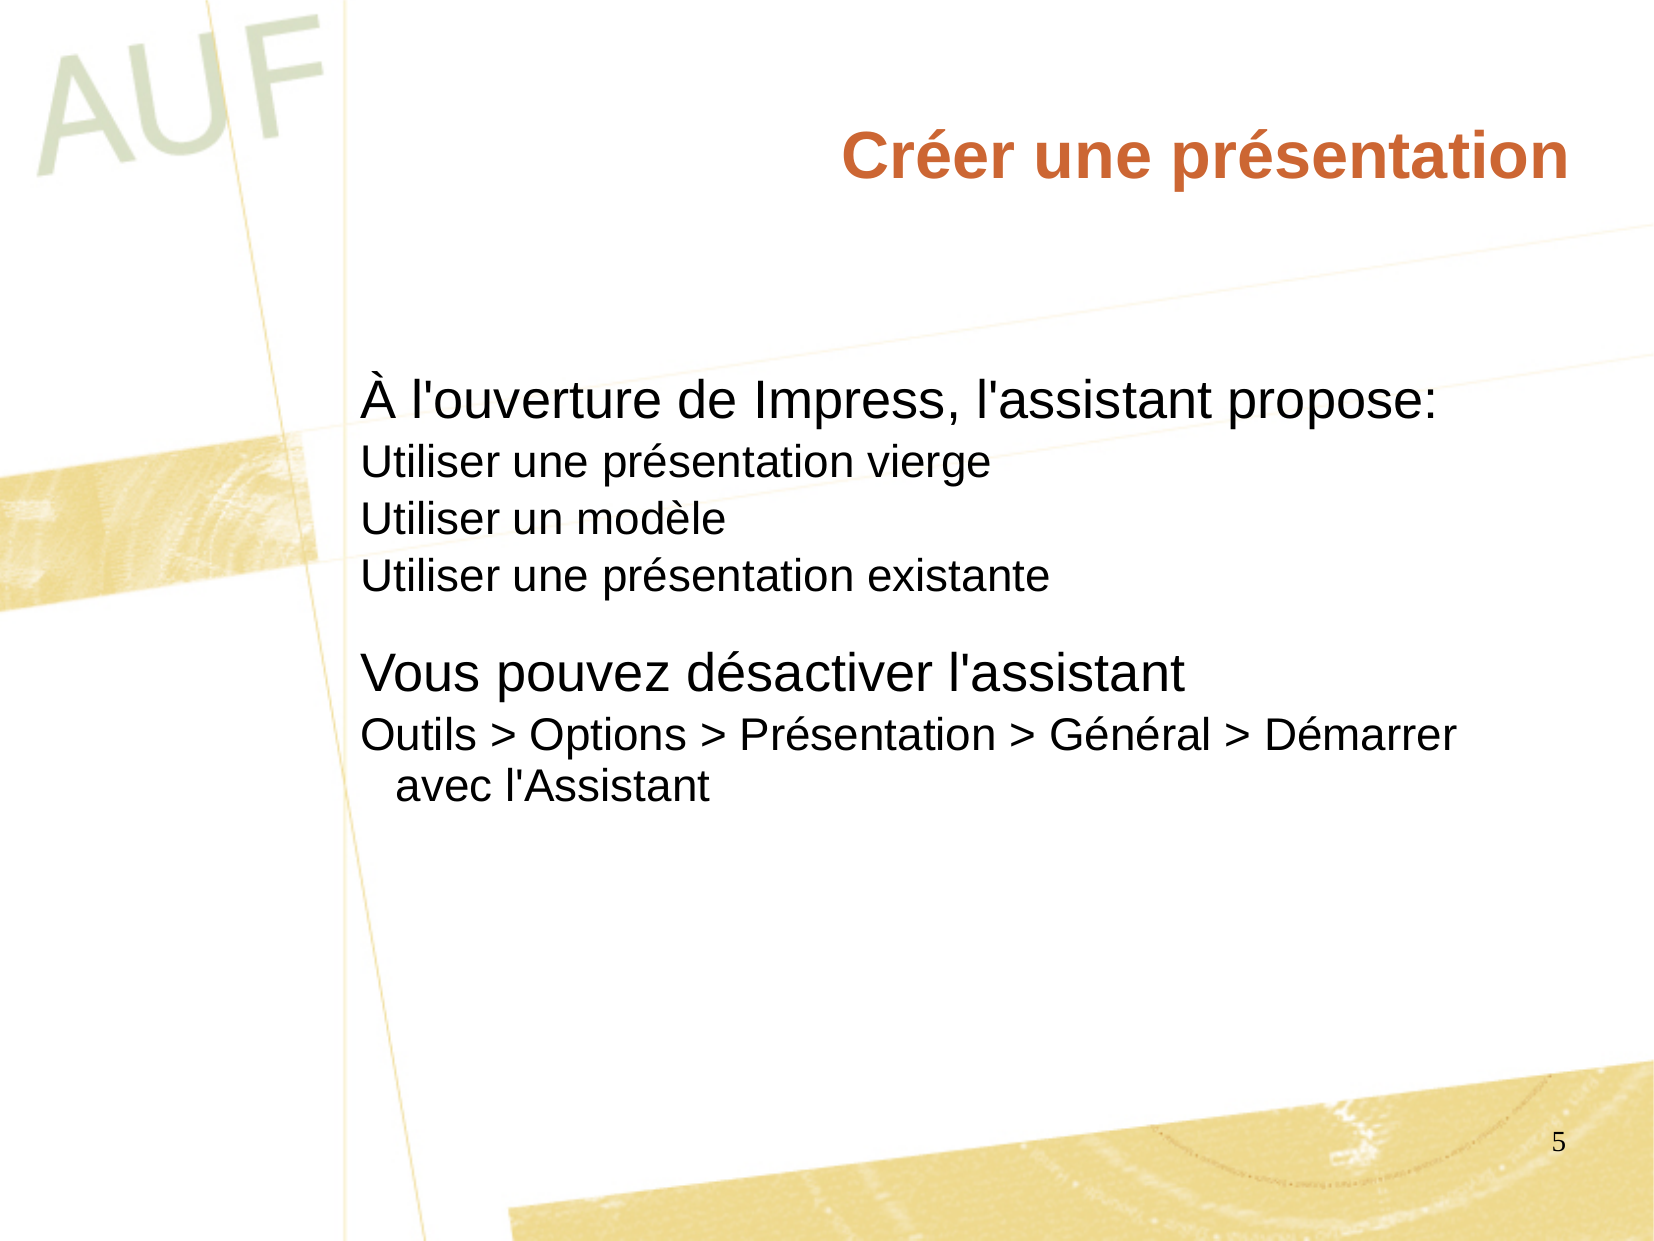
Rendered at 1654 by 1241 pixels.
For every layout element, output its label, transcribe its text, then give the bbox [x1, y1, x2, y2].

picture [0, 0, 1654, 1241]
title Créer une présentation [324, 59, 1571, 252]
subtitle À l'ouverture de Impress, l'assistant propose: Utiliser une présentation vierge Utiliser un modèle Utiliser une présentation existante Vous pouvez désactiver l'assistant Outils > Options > Présentation > Général > Démarrer avec l'Assistant [324, 295, 1565, 886]
